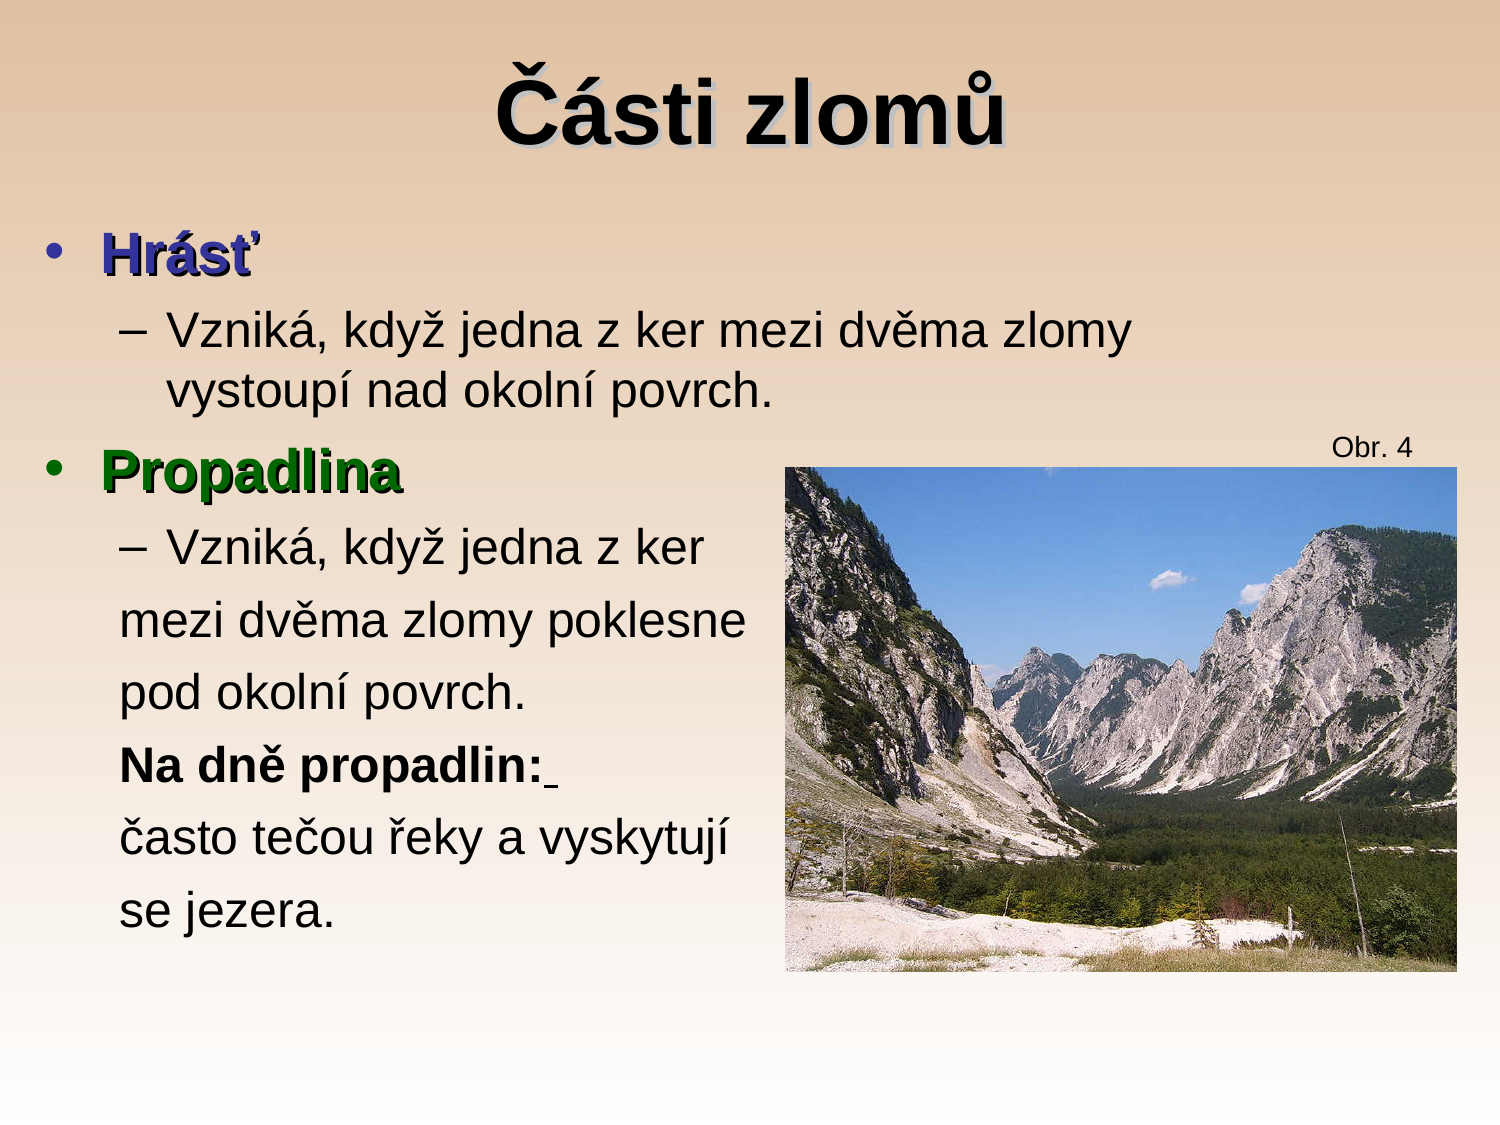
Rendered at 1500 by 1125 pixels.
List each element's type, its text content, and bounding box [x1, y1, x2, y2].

list Hrásť Vzniká, když jedna z ker mezi dvěma zlomy vystoupí nad okolní povrch. Propadlina Vzniká, když jedna z ker mezi dvěma zlomy poklesne pod okolní povrch. Na dně propadlin: často tečou řeky a vyskytují se jezera. [29, 207, 1176, 953]
text_box Obr. 4 [1316, 420, 1447, 472]
picture [785, 467, 1457, 972]
title Části zlomů [76, 30, 1427, 185]
